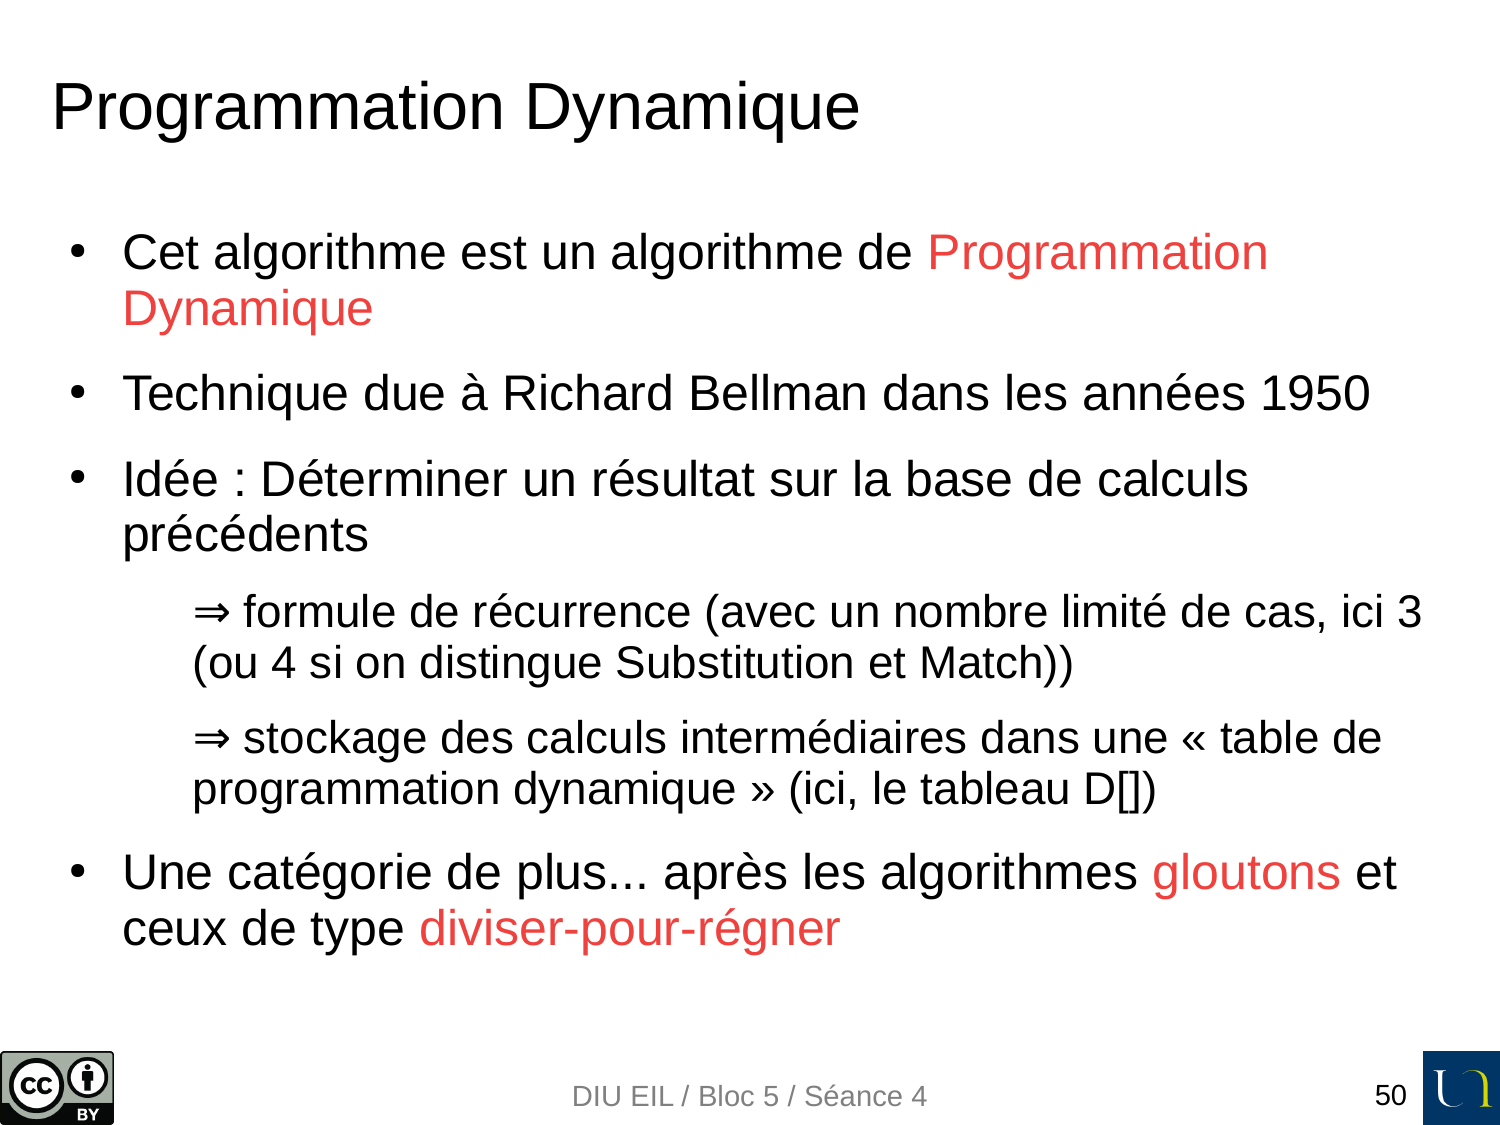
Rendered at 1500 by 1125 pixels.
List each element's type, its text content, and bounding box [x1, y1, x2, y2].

picture [0, 1051, 114, 1125]
title Programmation Dynamique [51, 44, 1449, 170]
picture [1417, 1051, 1500, 1125]
list Cet algorithme est un algorithme de Programmation Dynamique Technique due à Richard Bellman dans les années 1950 Idée : Déterminer un résultat sur la base de calculs précédents ⇒ formule de récurrence (avec un nombre limité de cas, ici 3 (ou 4 si on distingue Substitution et Match)) ⇒ stockage des calculs intermédiaires dans une « table de programmation dynamique » (ici, le tableau D[]) Une catégorie de plus... après les algorithmes gloutons et ceux de type diviser-pour-régner [51, 224, 1449, 1052]
